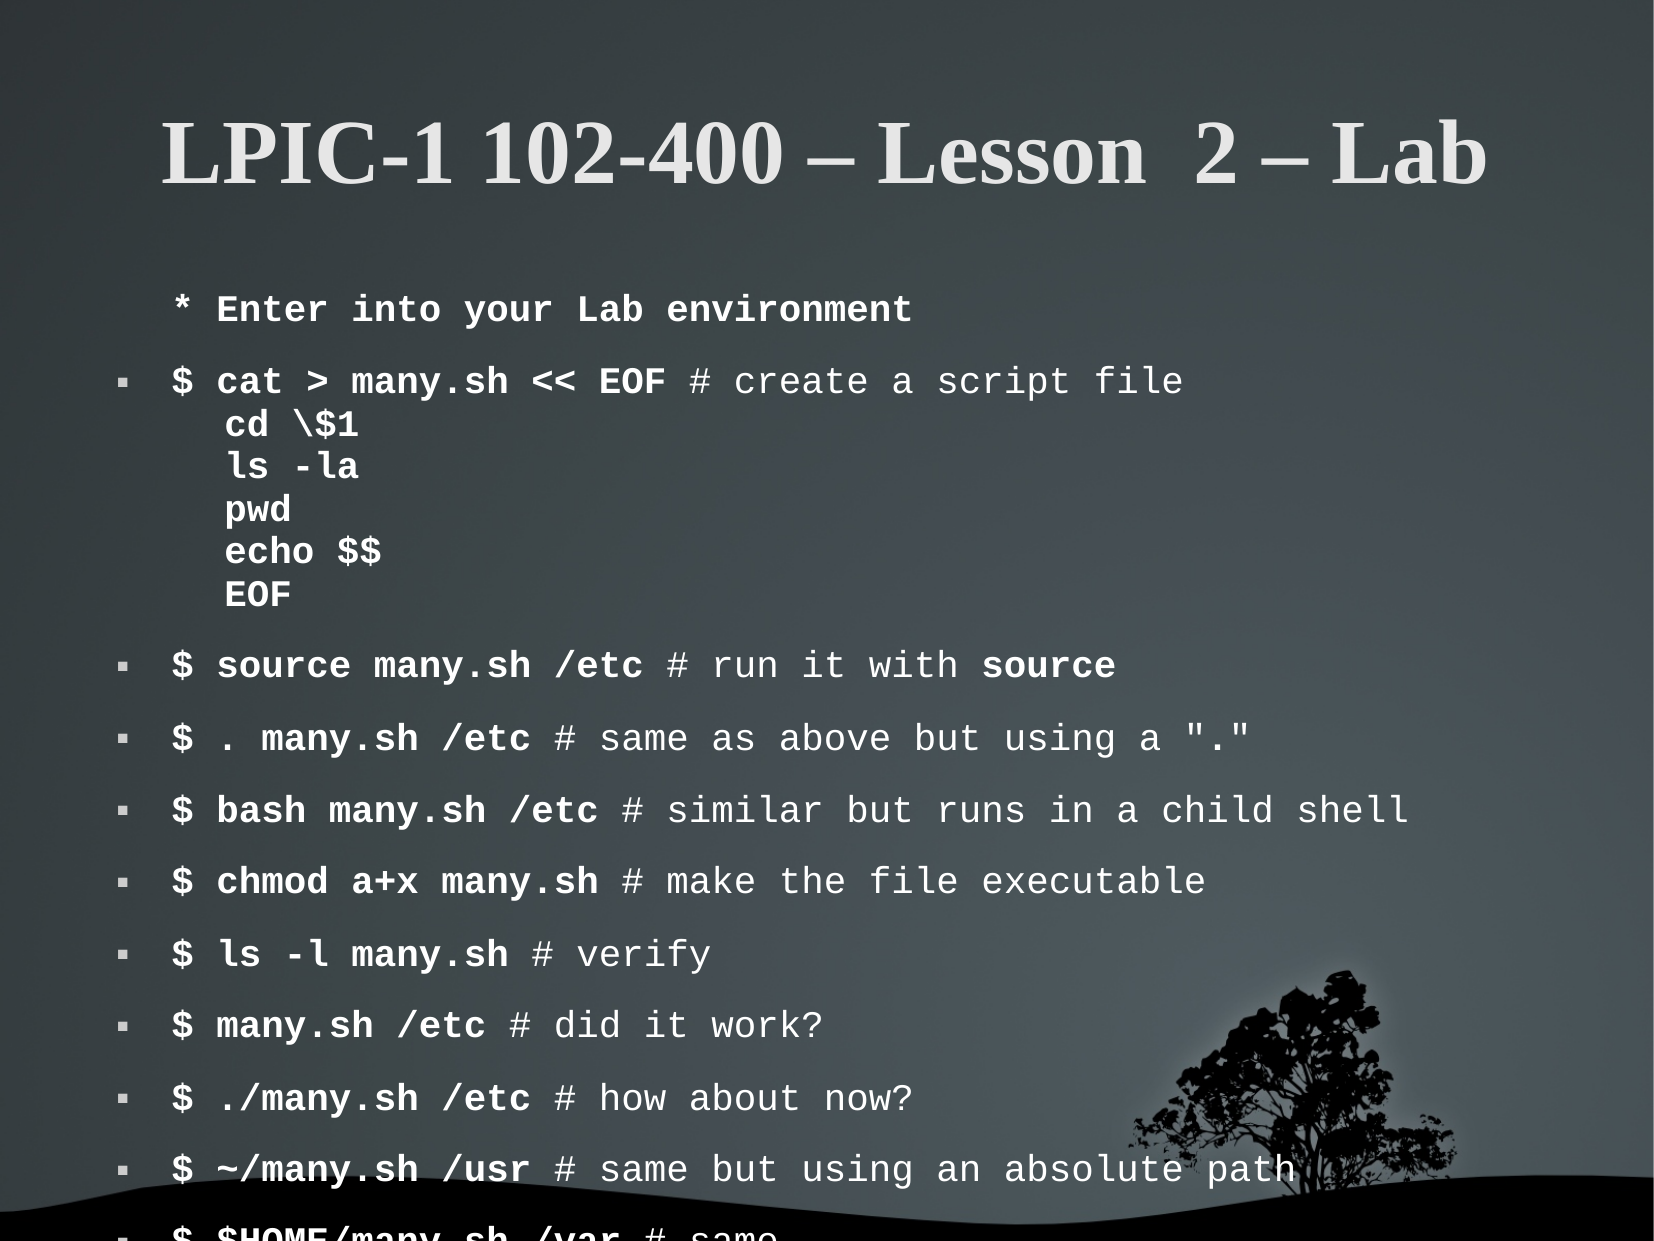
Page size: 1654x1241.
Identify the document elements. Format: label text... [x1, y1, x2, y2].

picture [0, 0, 1654, 1241]
title LPIC-1 102-400 – Lesson 2 – Lab [82, 49, 1571, 257]
picture [268, 1232, 277, 1241]
picture [762, 1235, 773, 1241]
list * Enter into your Lab environment $ cat > many.sh << EOF # create a script file cd \$1 ls -la pwd echo $$ EOF $ source many.sh /etc # run it with source $ . many.sh /etc # same as above but using a "." $ bash many.sh /etc # similar but runs in a child shell $ chmod a+x many.sh # make the file executable $ ls -l many.sh # verify $ many.sh /etc # did it work? $ ./many.sh /etc # how about now? $ ~/many.sh /usr # same but using an absolute path $ $HOME/many.sh /var # same $ /home/user/many.sh /tmp # same [82, 290, 1571, 1150]
